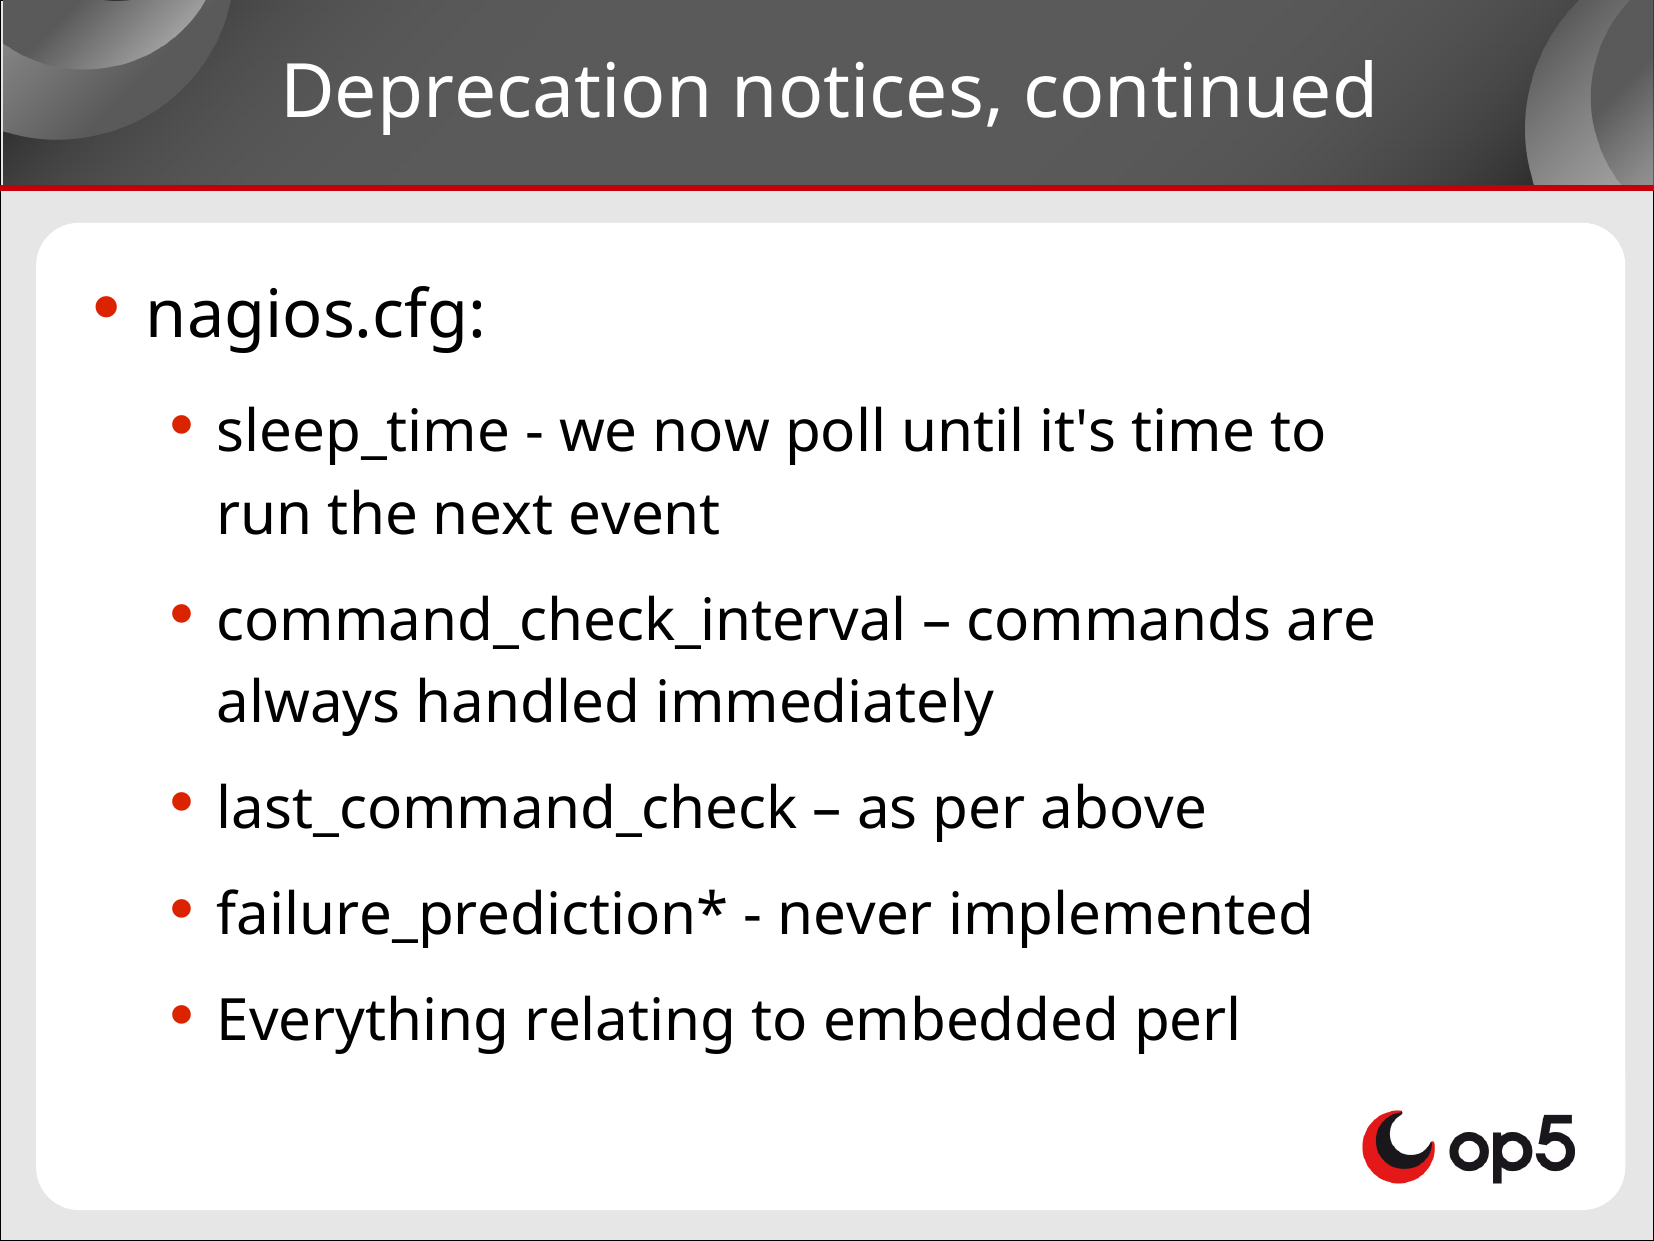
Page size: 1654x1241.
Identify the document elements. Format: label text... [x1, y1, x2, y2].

picture [3, 0, 1654, 185]
list nagios.cfg: sleep_time - we now poll until it's time to run the next event command_check_interval – commands are always handled immediately last_command_check – as per above failure_prediction* - never implemented Everything relating to embedded perl [75, 262, 1431, 1126]
picture [1350, 1103, 1587, 1191]
title Deprecation notices, continued [88, 0, 1571, 175]
